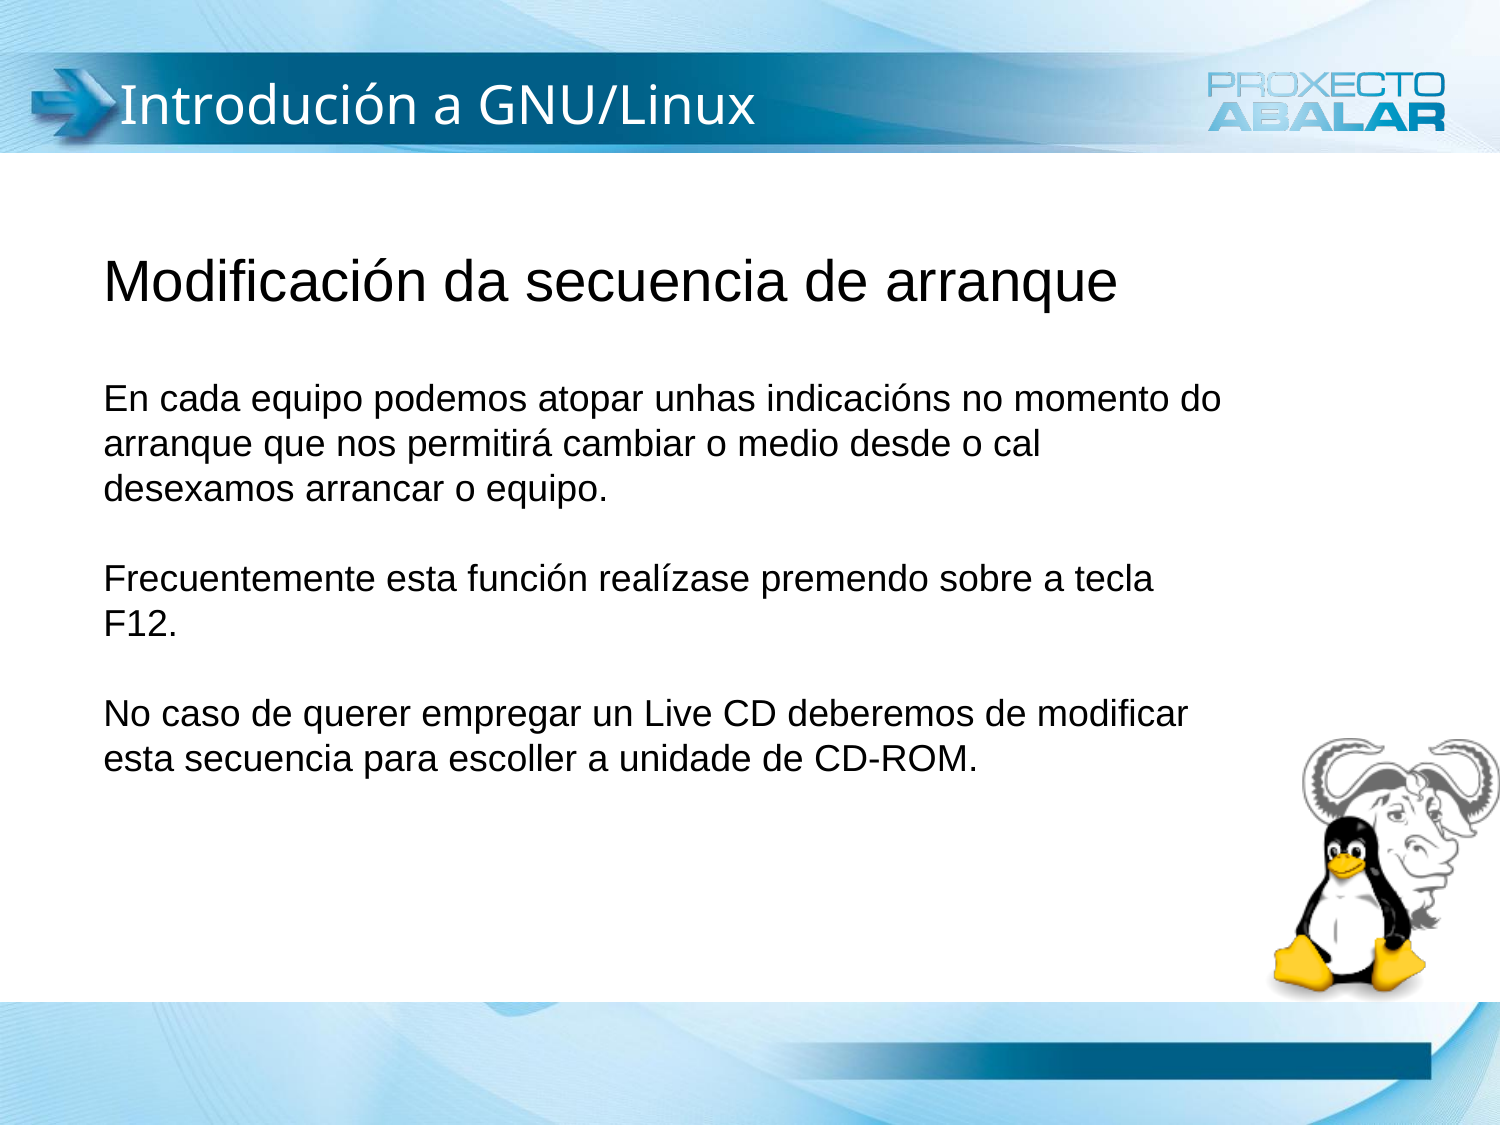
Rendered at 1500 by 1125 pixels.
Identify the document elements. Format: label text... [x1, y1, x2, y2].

text_box Modificación da secuencia de arranque En cada equipo podemos atopar unhas indicacións no momento do arranque que nos permitirá cambiar o medio desde o cal desexamos arrancar o equipo. Frecuentemente esta función realízase premendo sobre a tecla F12. No caso de querer empregar un Live CD deberemos de modificar esta secuencia para escoller a unidade de CD-ROM. [88, 236, 1241, 787]
picture [0, 0, 1500, 153]
picture [0, 738, 1500, 1125]
text_box Introdución a GNU/Linux [104, 62, 772, 143]
